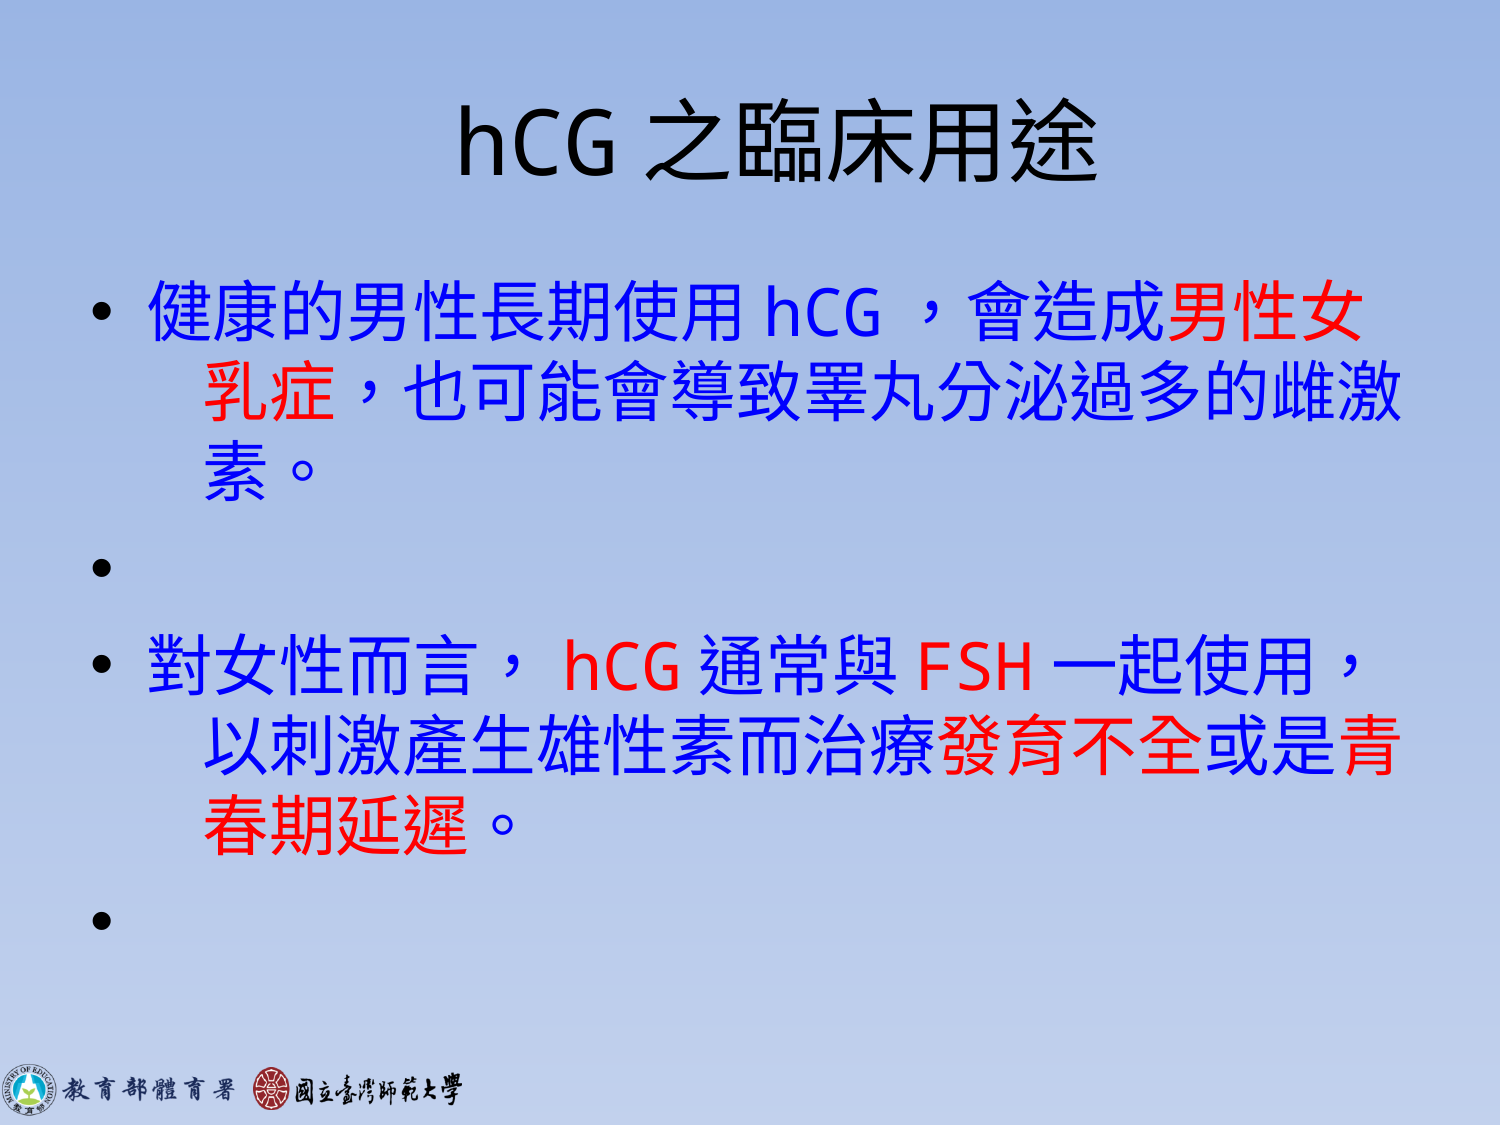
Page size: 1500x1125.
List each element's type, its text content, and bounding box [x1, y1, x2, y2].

list 健康的男性長期使用hCG，會造成男性女乳症，也可能會導致睪丸分泌過多的雌激素。 對女性而言，hCG通常與FSH一起使用，以刺激產生雄性素而治療發育不全或是青春期延遲。 [75, 262, 1426, 1005]
title hCG之臨床用途 [75, 45, 1426, 233]
